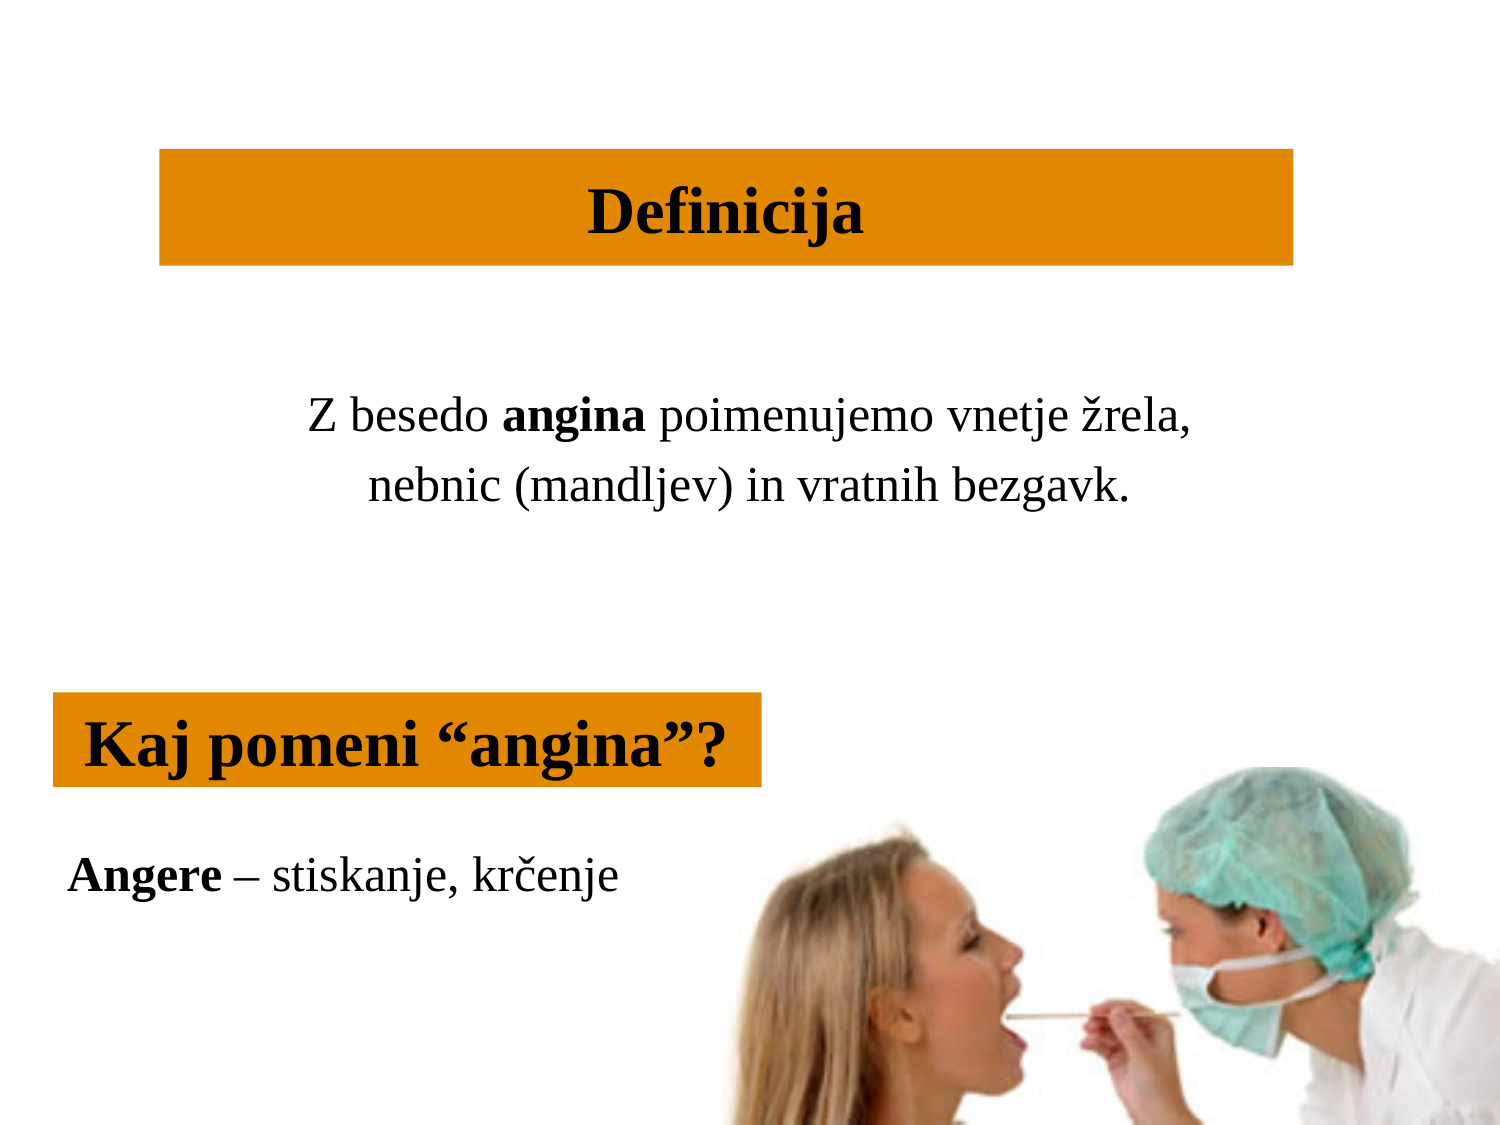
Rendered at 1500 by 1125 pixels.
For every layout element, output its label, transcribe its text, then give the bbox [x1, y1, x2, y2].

list Z besedo angina poimenujemo vnetje žrela, nebnic (mandljev) in vratnih bezgavk. [0, 373, 1500, 551]
title Definicija [159, 148, 1294, 266]
picture [525, 767, 1500, 1125]
text_box Angere – stiskanje, krčenje [53, 834, 750, 909]
text_box Kaj pomeni “angina”? [53, 692, 762, 788]
